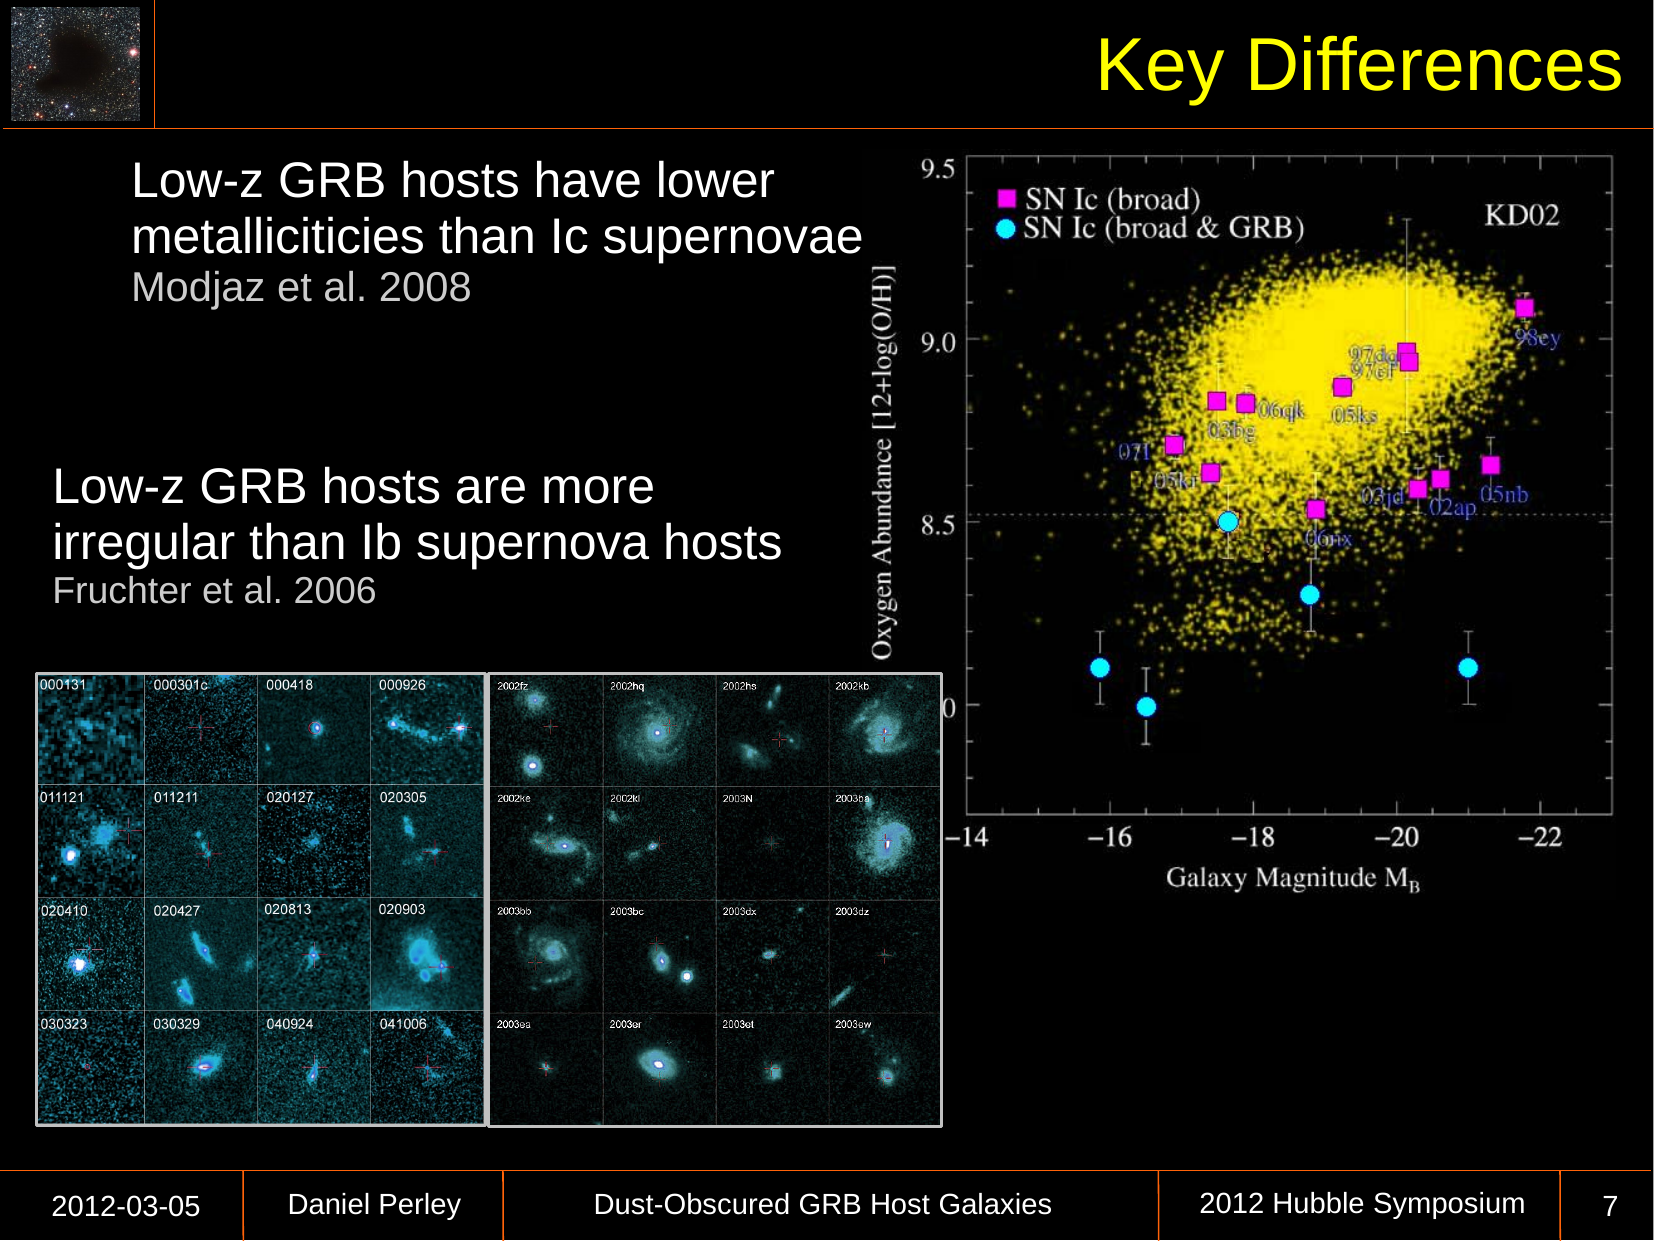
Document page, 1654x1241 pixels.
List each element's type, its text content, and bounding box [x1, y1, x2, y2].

text_box Low-z GRB hosts are more irregular than Ib supernova hosts Fruchter et al. 2006 [37, 450, 826, 620]
title Key Differences [594, 21, 1624, 108]
picture [37, 675, 484, 1124]
text_box Low-z GRB hosts have lower metalliciticies than Ic supernovae Modjaz et al. 2008 [116, 144, 942, 318]
picture [11, 7, 140, 121]
picture [862, 149, 1616, 900]
picture [490, 675, 941, 1126]
